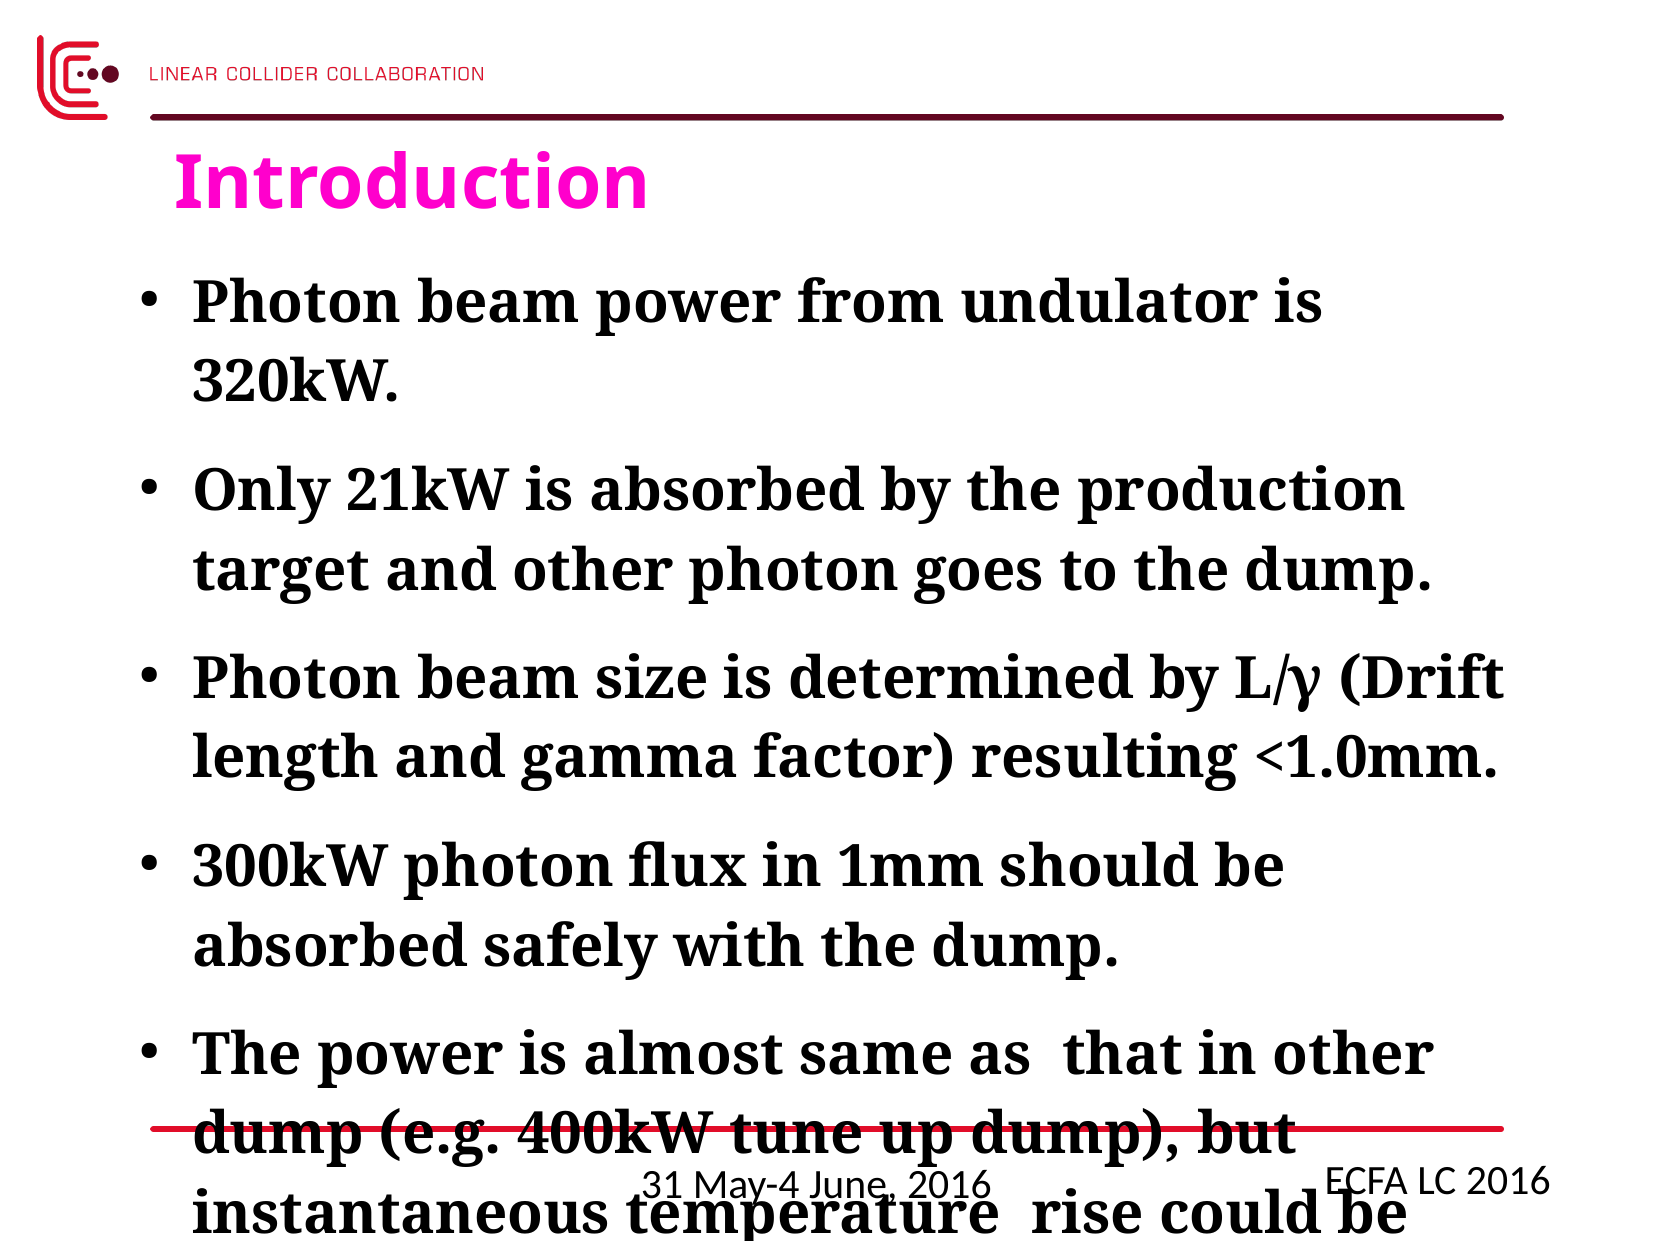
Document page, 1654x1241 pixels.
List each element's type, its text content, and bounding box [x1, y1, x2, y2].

picture [37, 35, 483, 76]
picture [560, 1115, 571, 1132]
picture [1061, 1126, 1070, 1132]
picture [1212, 1125, 1223, 1132]
picture [1284, 1052, 1296, 1071]
picture [422, 1052, 430, 1065]
picture [331, 1052, 343, 1070]
picture [366, 1052, 378, 1071]
picture [341, 1126, 351, 1132]
picture [980, 1059, 988, 1070]
picture [595, 1059, 603, 1070]
picture [982, 1125, 993, 1132]
picture [150, 1052, 1504, 1132]
picture [204, 1125, 215, 1132]
picture [842, 1125, 852, 1132]
picture [932, 1126, 942, 1132]
picture [526, 1119, 534, 1132]
picture [283, 1126, 292, 1132]
picture [1136, 1059, 1144, 1070]
picture [414, 1125, 424, 1132]
picture [708, 1052, 720, 1071]
picture [593, 1115, 604, 1132]
picture [1129, 114, 1504, 260]
picture [839, 1059, 847, 1070]
list Photon beam power from undulator is 320kW. Only 21kW is absorbed by the production target and other photon goes to the dump. Photon beam size is determined by L/γ (Drift length and gamma factor) resulting <1.0mm. 300kW photon flux in 1mm should be absorbed safely with the dump. The power is almost same as that in other dump (e.g. 400kW tune up dump), but instantaneous temperature rise could be critical. [121, 260, 1512, 1052]
picture [302, 1126, 311, 1132]
title Introduction [0, 76, 1129, 284]
picture [1119, 1126, 1129, 1132]
picture [463, 1125, 471, 1132]
picture [404, 1052, 412, 1065]
picture [806, 1126, 815, 1132]
picture [1080, 1126, 1089, 1132]
